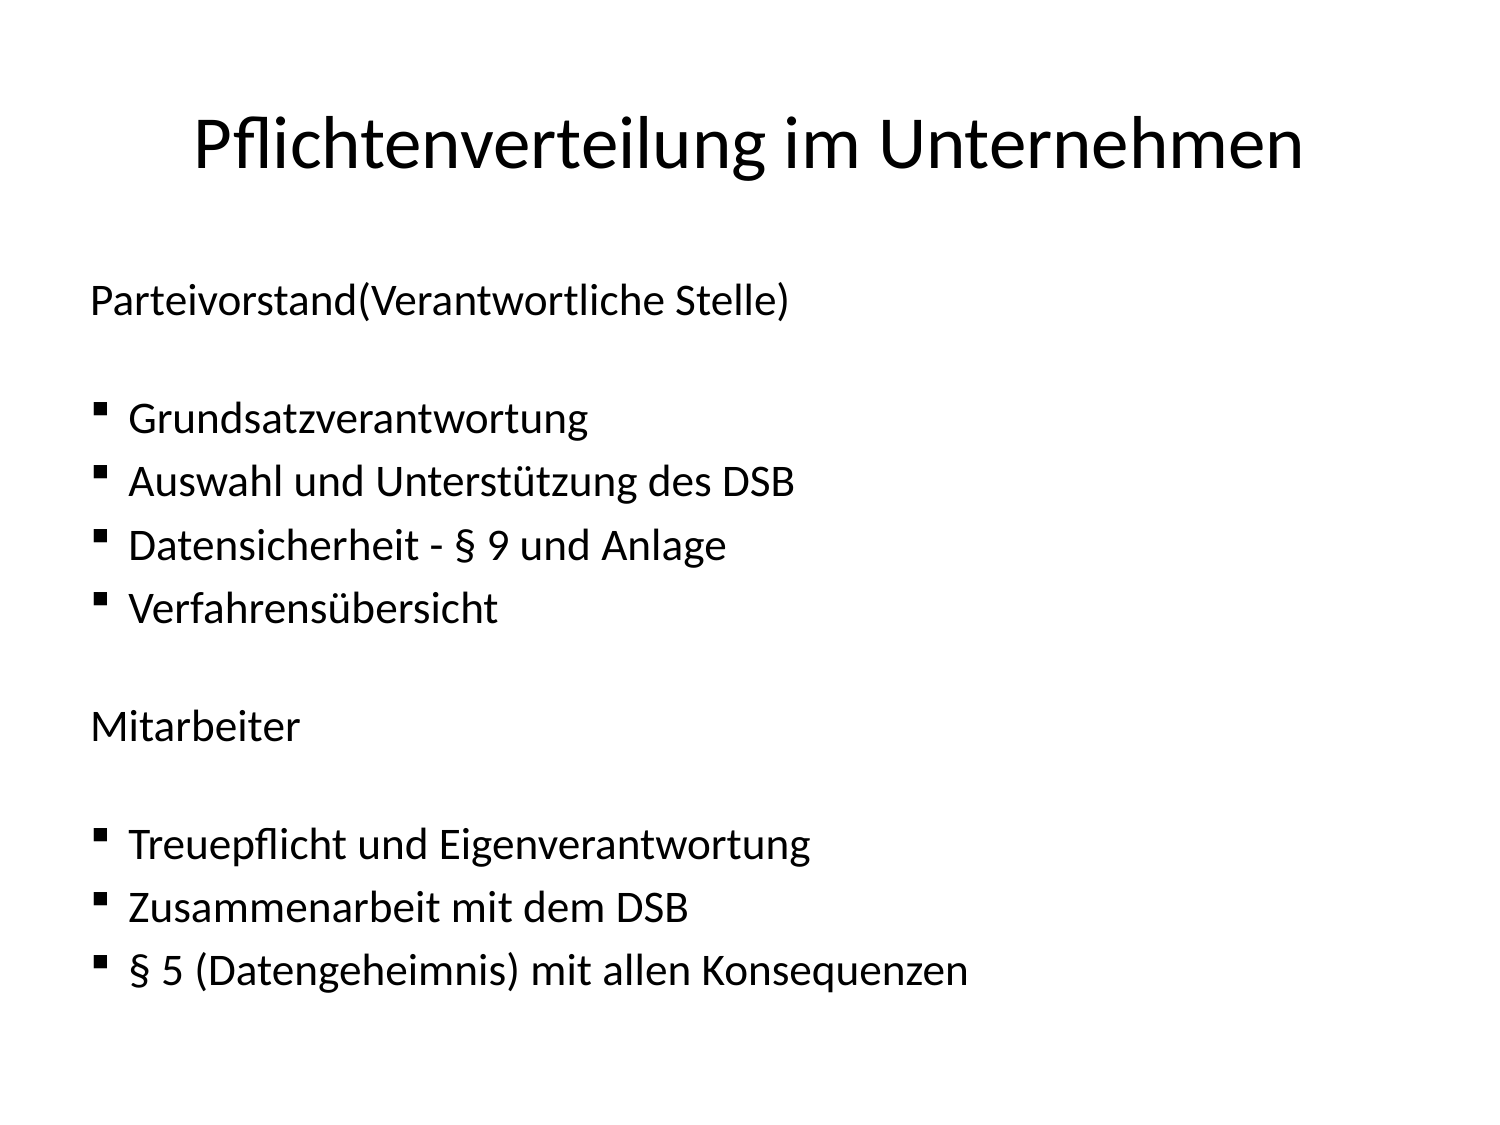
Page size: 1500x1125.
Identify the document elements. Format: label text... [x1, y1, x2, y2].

list Parteivorstand(Verantwortliche Stelle) Grundsatzverantwortung Auswahl und Unterstützung des DSB Datensicherheit - § 9 und Anlage Verfahrensübersicht Mitarbeiter Treuepflicht und Eigenverantwortung Zusammenarbeit mit dem DSB § 5 (Datengeheimnis) mit allen Konsequenzen [75, 262, 1425, 1005]
title Pflichtenverteilung im Unternehmen [75, 45, 1425, 233]
